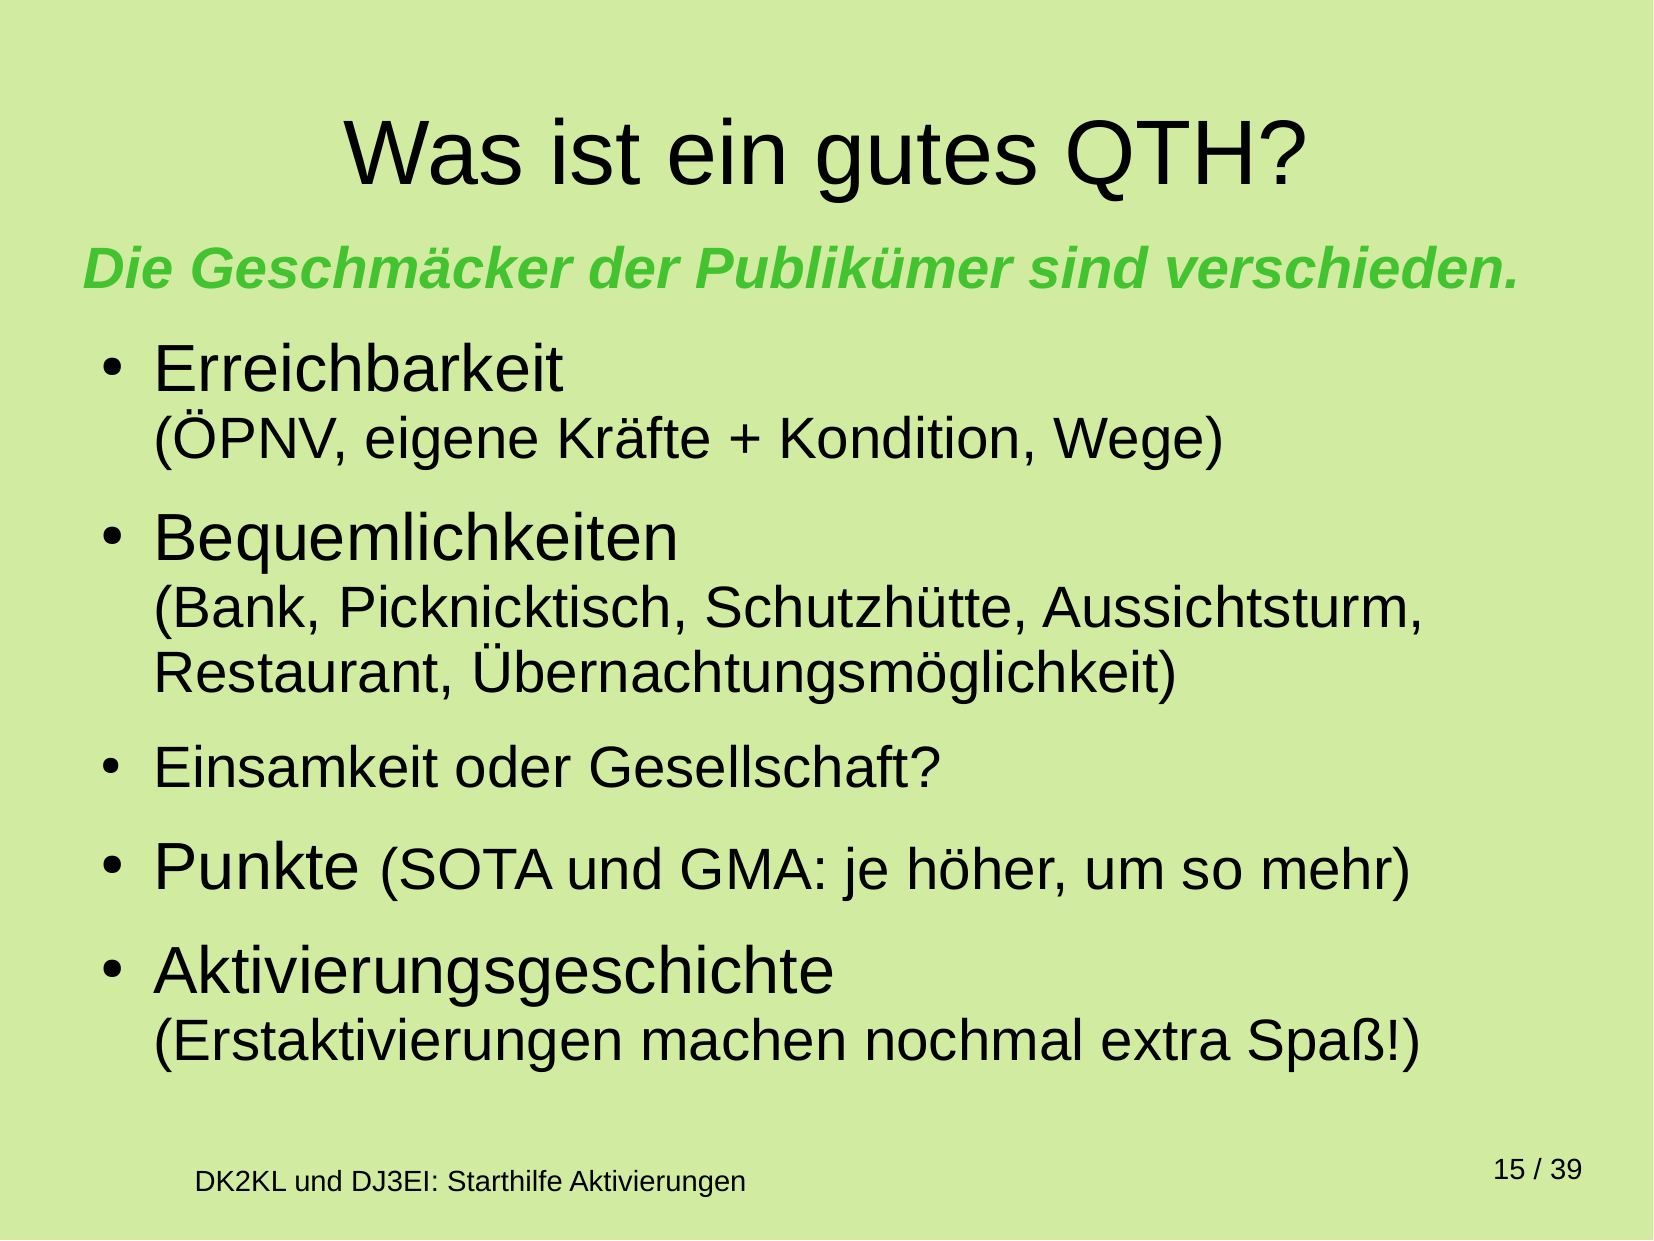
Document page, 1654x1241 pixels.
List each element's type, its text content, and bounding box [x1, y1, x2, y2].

list Die Geschmäcker der Publikümer sind verschieden. Erreichbarkeit (ÖPNV, eigene Kräfte + Kondition, Wege) Bequemlichkeiten (Bank, Picknicktisch, Schutzhütte, Aussichtsturm, Restaurant, Übernachtungsmöglichkeit) Einsamkeit oder Gesellschaft? Punkte (SOTA und GMA: je höher, um so mehr) Aktivierungsgeschichte (Erstaktivierungen machen nochmal extra Spaß!) [82, 236, 1571, 1075]
title Was ist ein gutes QTH? [82, 49, 1571, 236]
